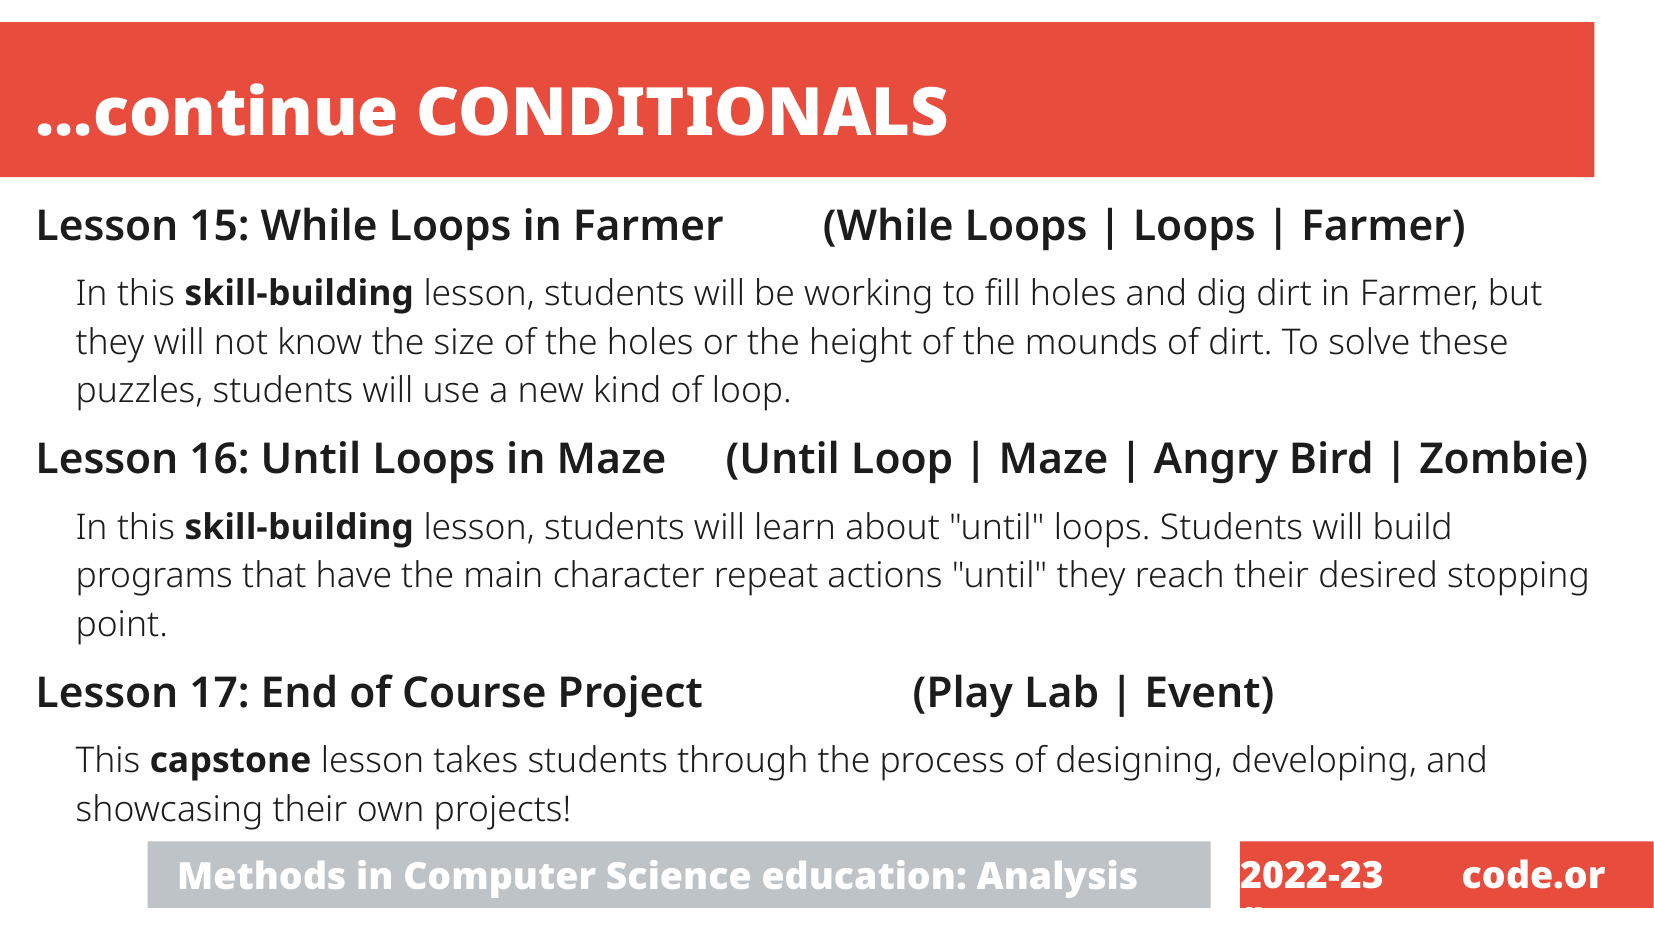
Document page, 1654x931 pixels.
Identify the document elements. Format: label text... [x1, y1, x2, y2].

title ...continue CONDITIONALS [35, 44, 1595, 156]
list Lesson 15: While Loops in Farmer (While Loops | Loops | Farmer) In this skill-building lesson, students will be working to fill holes and dig dirt in Farmer, but they will not know the size of the holes or the height of the mounds of dirt. To solve these puzzles, students will use a new kind of loop. Lesson 16: Until Loops in Maze (Until Loop | Maze | Angry Bird | Zombie) In this skill-building lesson, students will learn about "until" loops. Students will build programs that have the main character repeat actions "until" they reach their desired stopping point. Lesson 17: End of Course Project (Play Lab | Event) This capstone lesson takes students through the process of designing, developing, and showcasing their own projects! [35, 194, 1619, 842]
